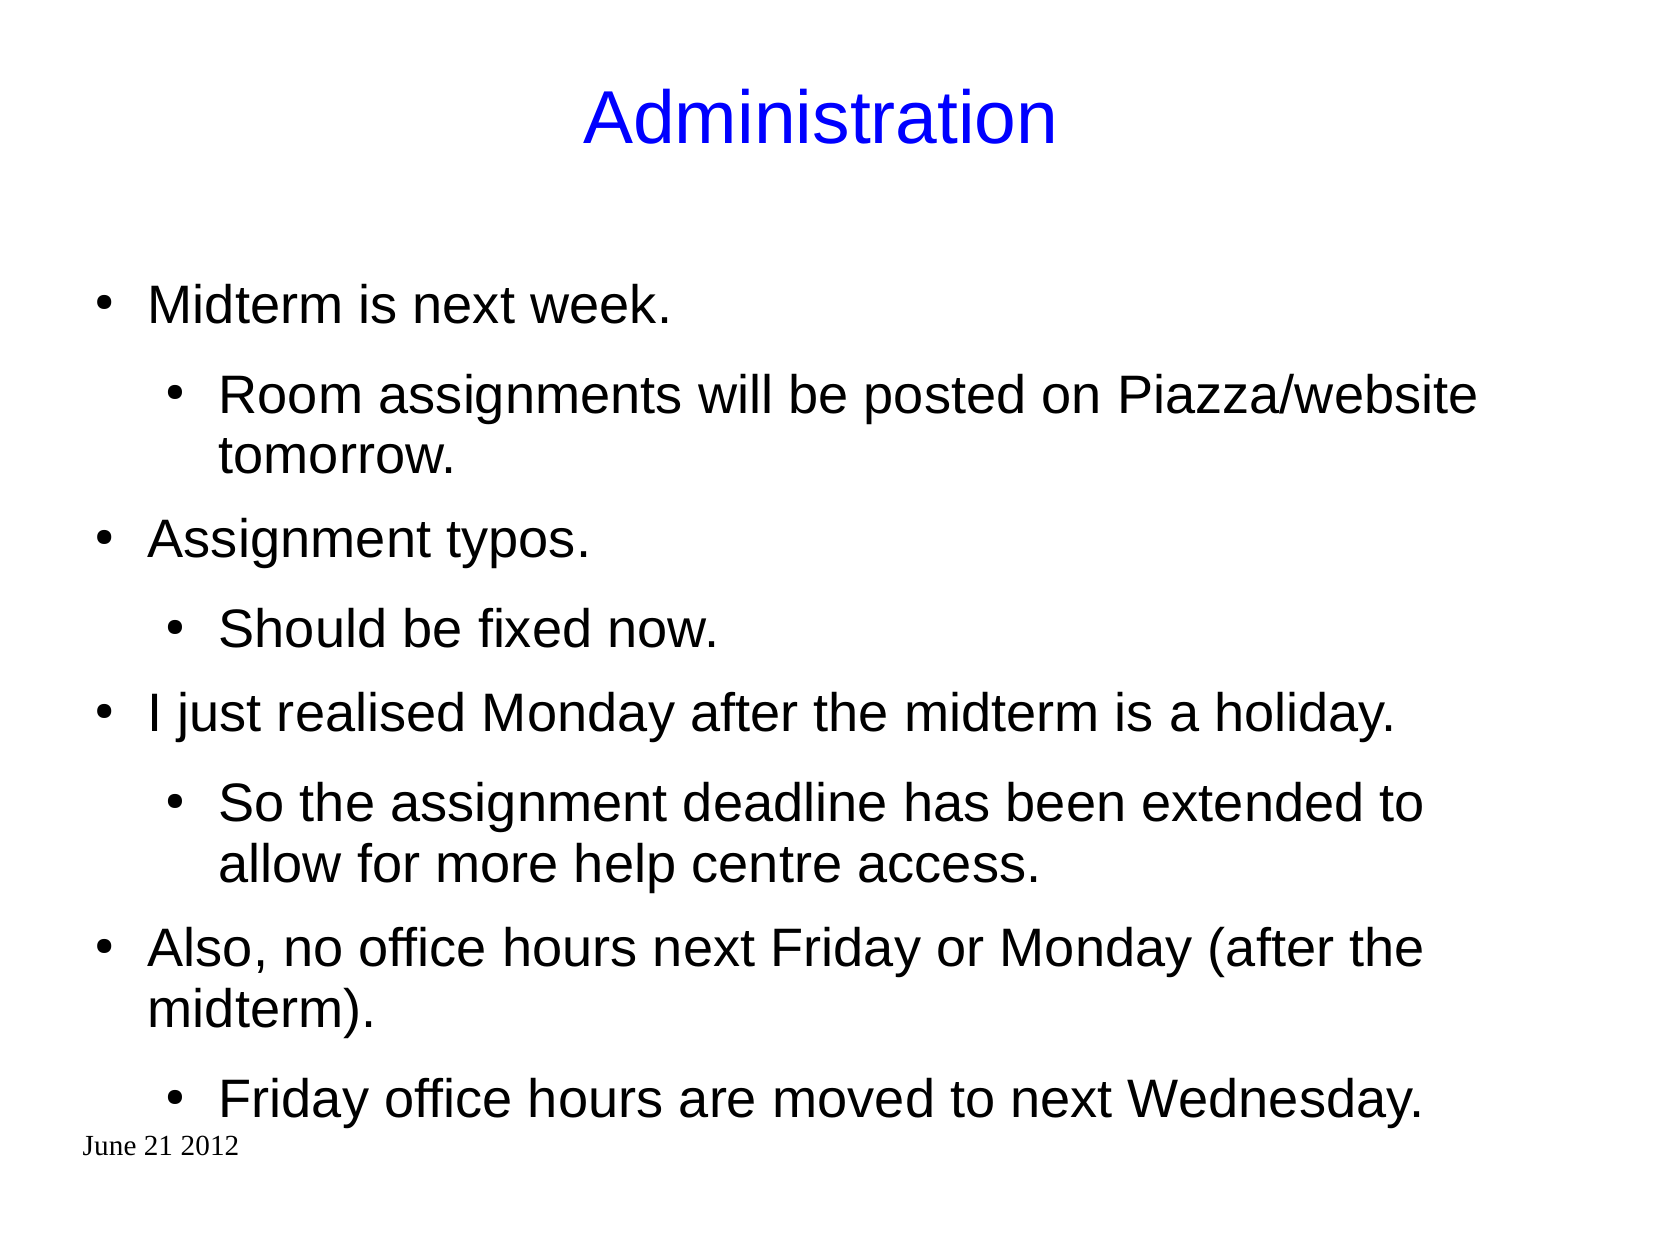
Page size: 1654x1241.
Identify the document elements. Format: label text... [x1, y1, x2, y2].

title Administration [76, 58, 1565, 178]
list Midterm is next week. Room assignments will be posted on Piazza/website tomorrow. Assignment typos. Should be fixed now. I just realised Monday after the midterm is a holiday. So the assignment deadline has been extended to allow for more help centre access. Also, no office hours next Friday or Monday (after the midterm). Friday office hours are moved to next Wednesday. [76, 274, 1565, 1129]
